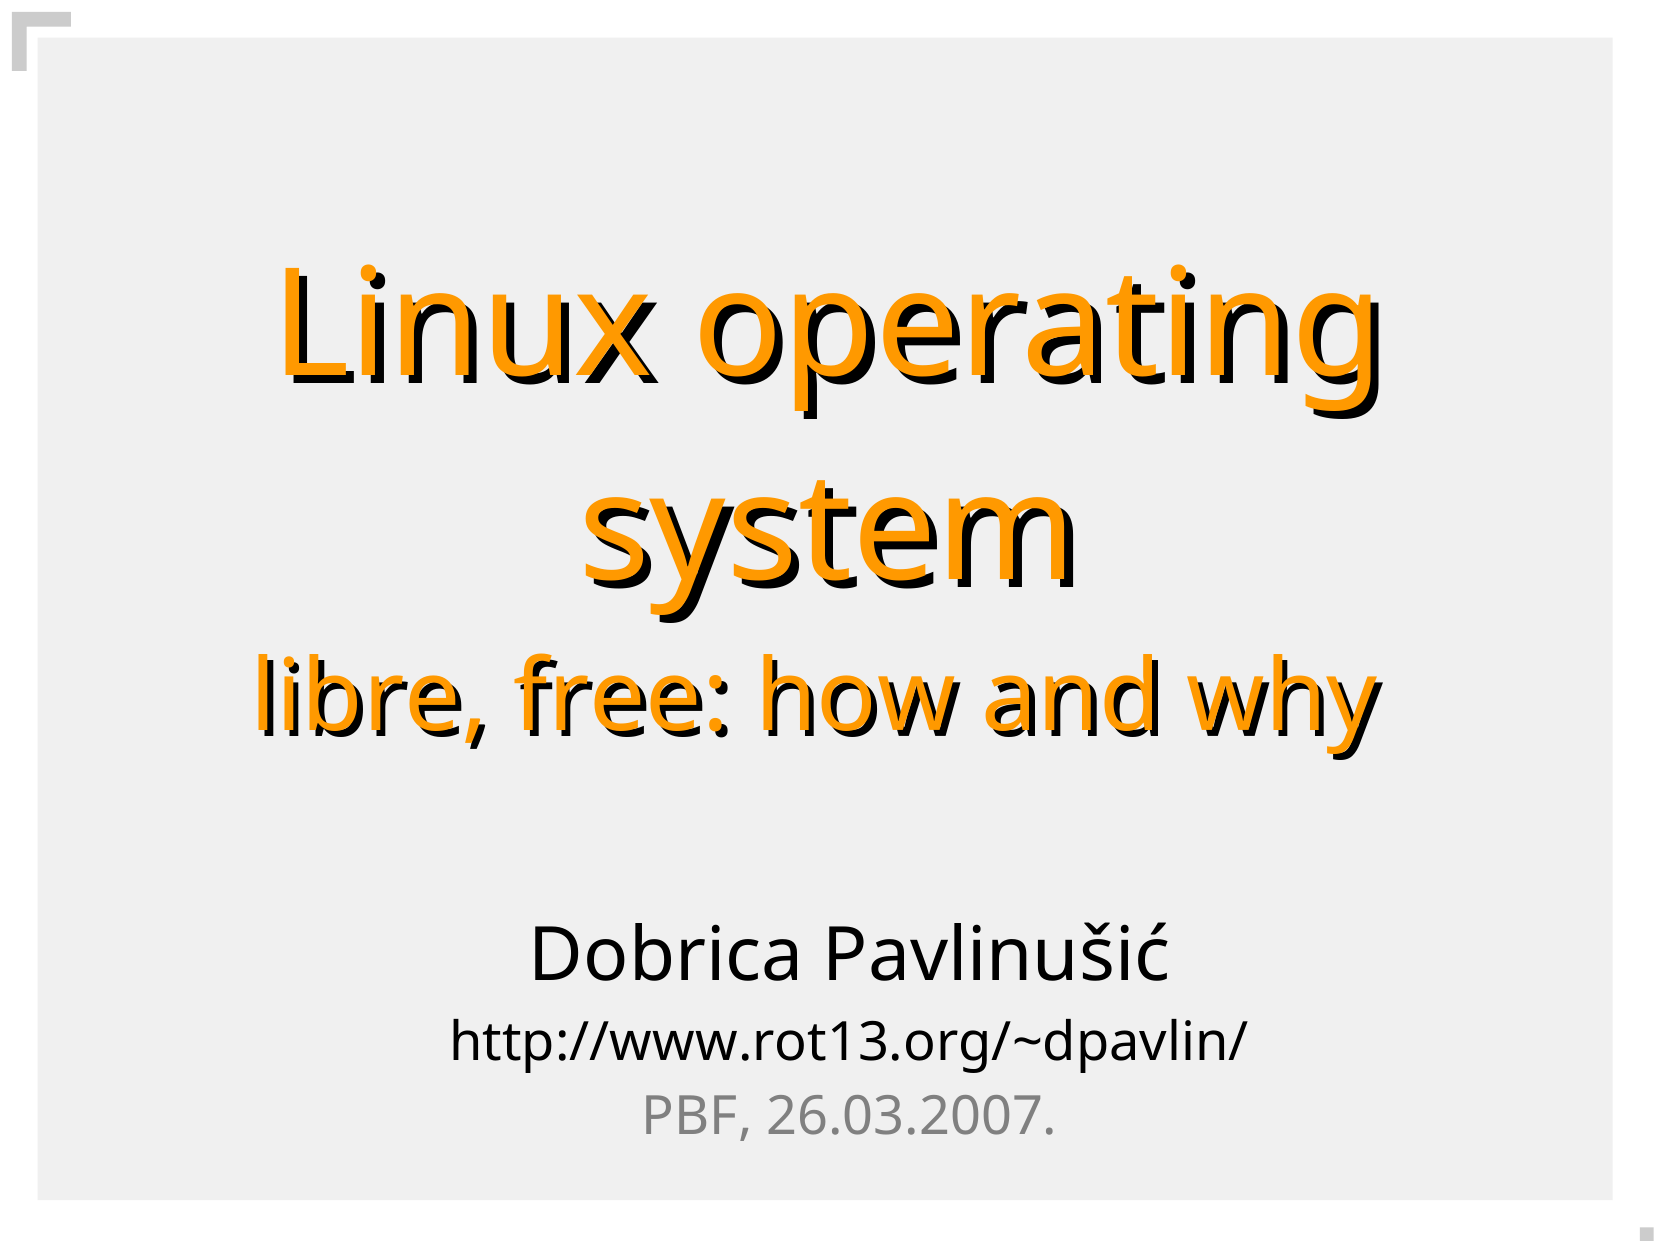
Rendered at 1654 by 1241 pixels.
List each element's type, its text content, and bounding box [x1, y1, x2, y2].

list Dobrica Pavlinušić http://www.rot13.org/~dpavlin/ PBF, 26.03.2007. [121, 900, 1561, 1164]
title Linux operating system libre, free: how and why [121, 75, 1534, 900]
